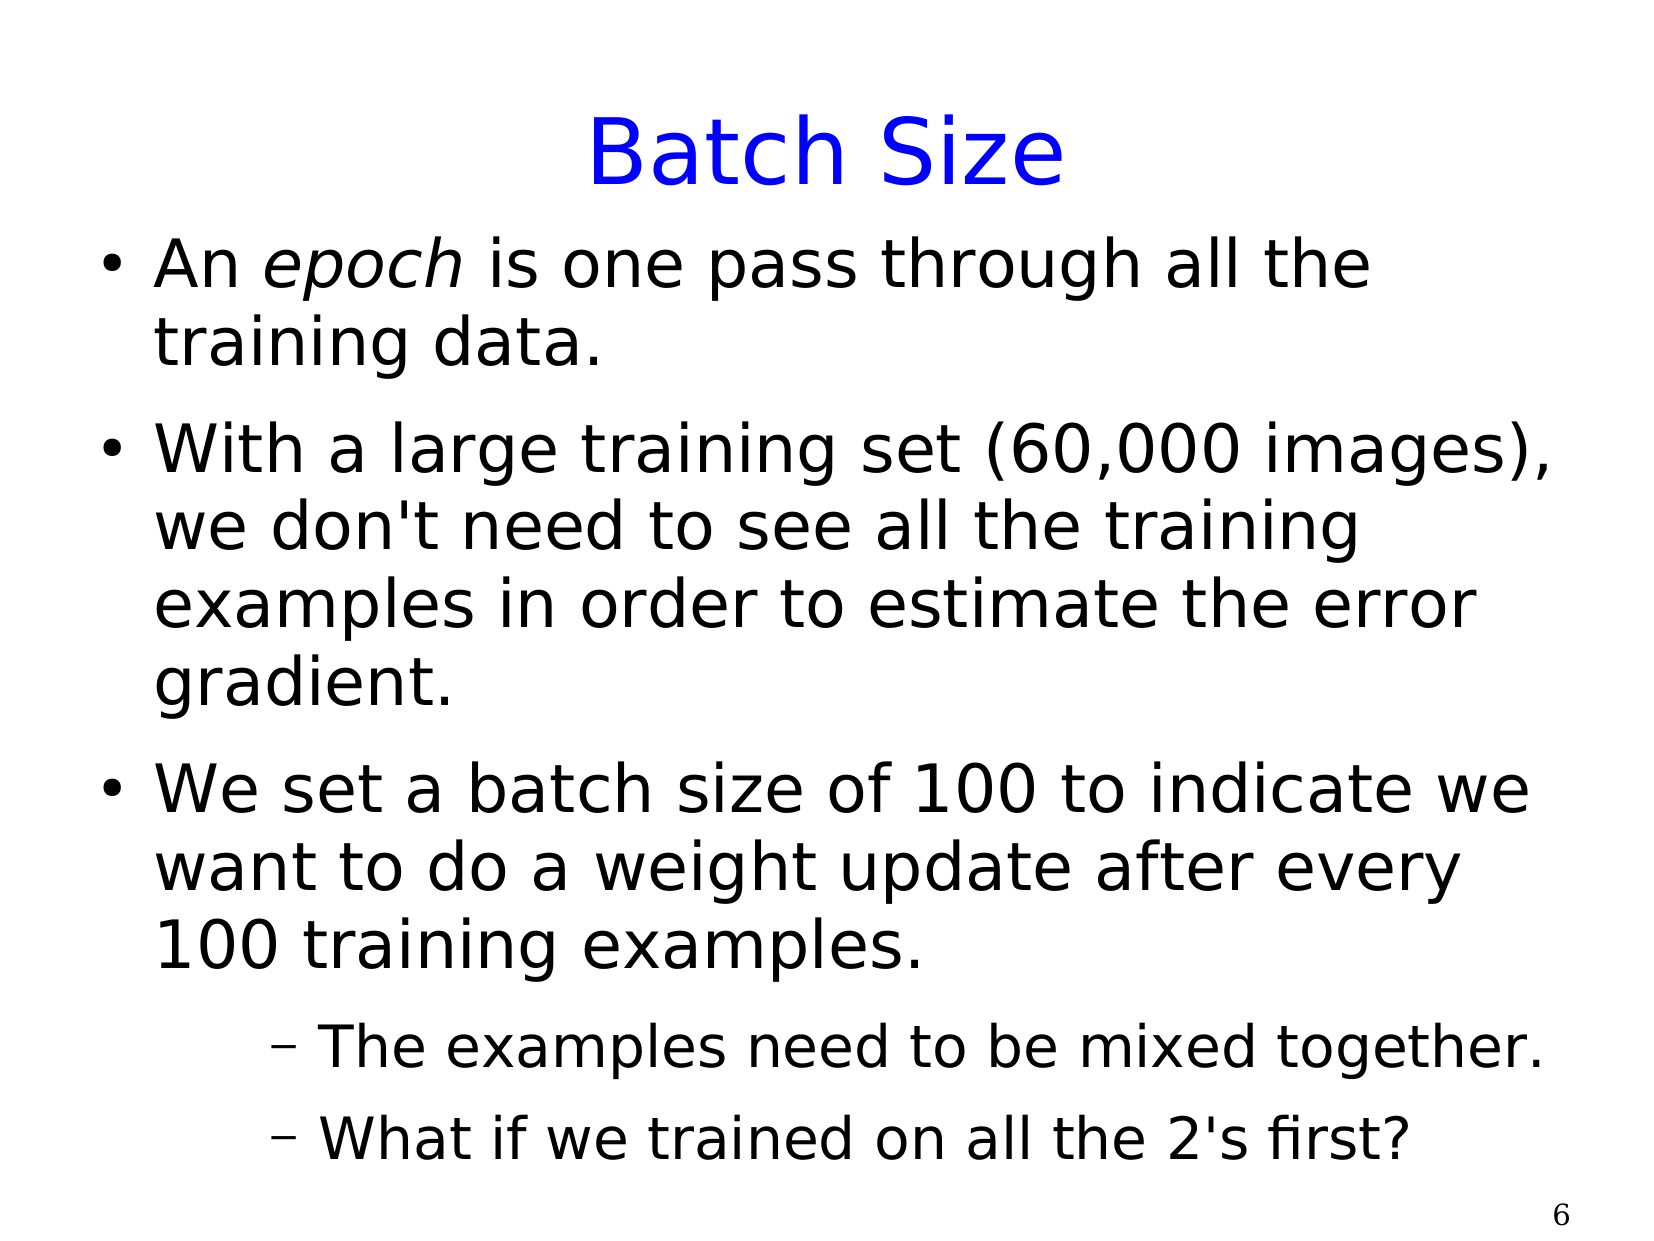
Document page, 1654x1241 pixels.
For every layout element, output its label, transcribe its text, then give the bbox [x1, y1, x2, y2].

list An epoch is one pass through all the training data. With a large training set (60,000 images), we don't need to see all the training examples in order to estimate the error gradient. We set a batch size of 100 to indicate we want to do a weight update after every 100 training examples. The examples need to be mixed together. What if we trained on all the 2's first? [82, 225, 1613, 1241]
title Batch Size [82, 49, 1571, 225]
